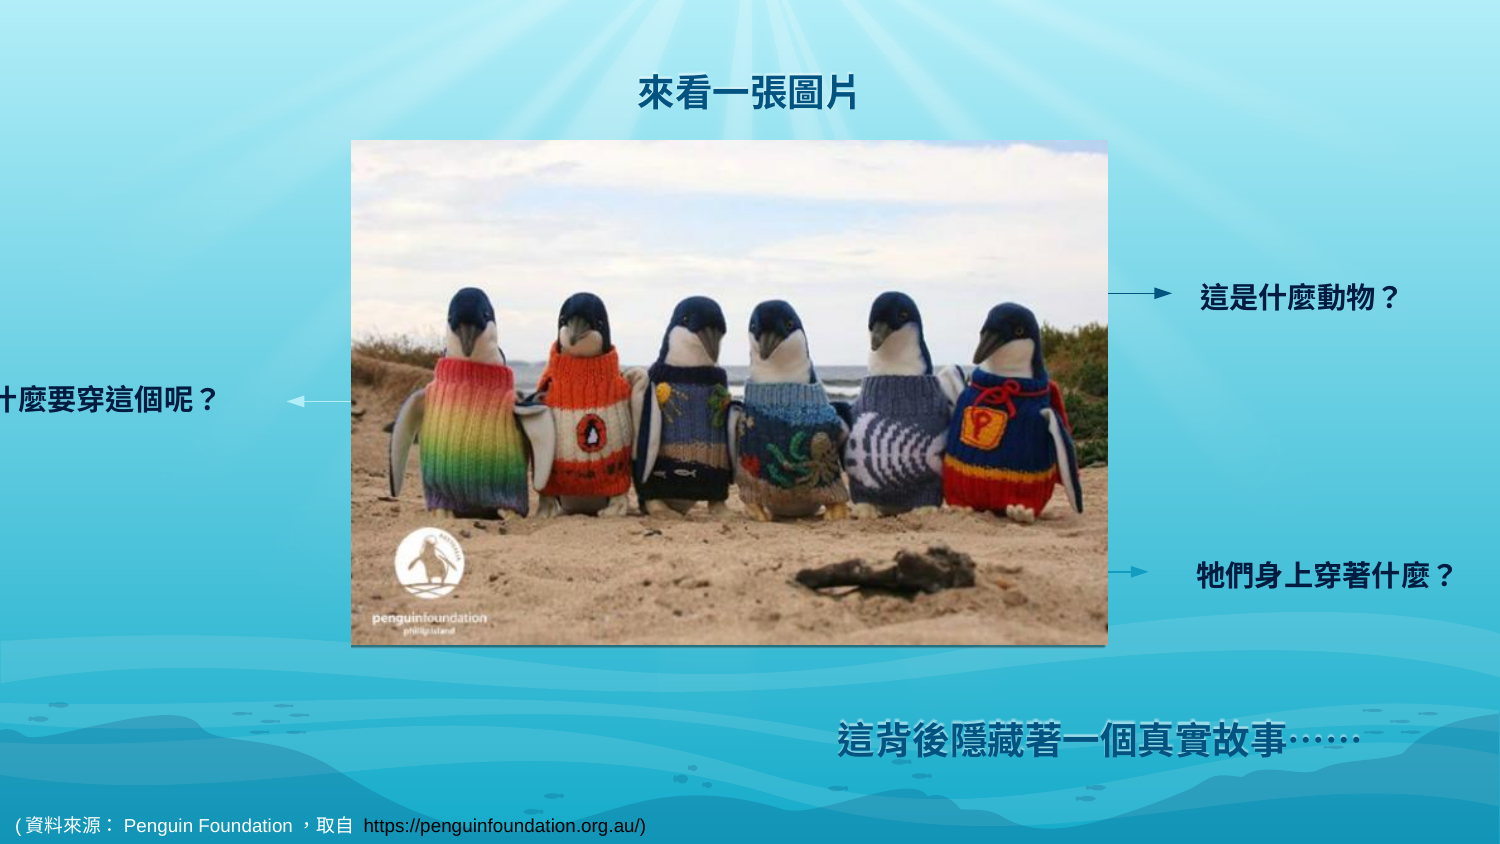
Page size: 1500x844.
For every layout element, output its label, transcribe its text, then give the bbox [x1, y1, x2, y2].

picture [351, 140, 1108, 645]
text_box 為什麼要穿這個呢？ [0, 292, 293, 505]
text_box 牠們身上穿著什麼？ [1181, 468, 1500, 681]
text_box 這背後隱藏著一個真實故事…… [503, 691, 1500, 763]
title 來看一張圖片 [153, 43, 1347, 115]
text_box 這是什麼動物？ [1185, 191, 1500, 404]
text_box (資料來源：Penguin Foundation，取自 https://penguinfoundation.org.au/) [0, 806, 821, 843]
